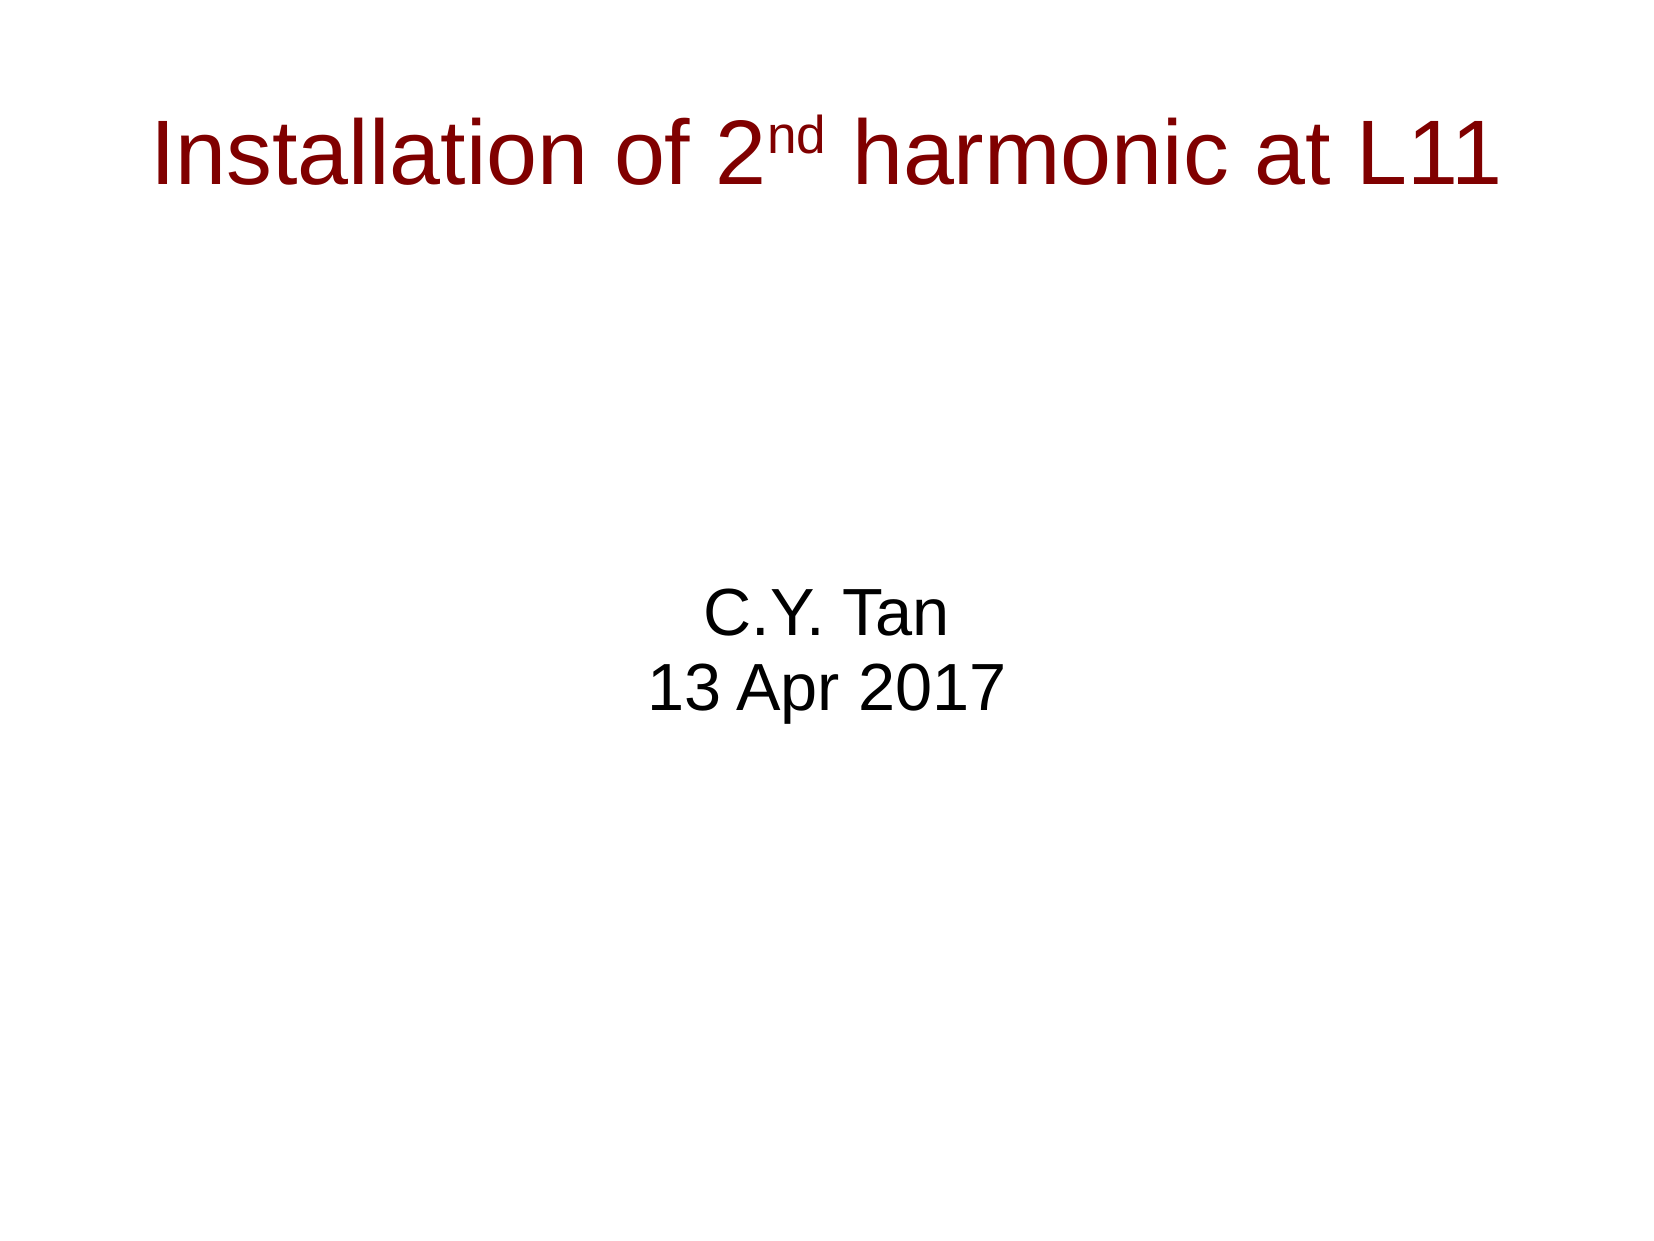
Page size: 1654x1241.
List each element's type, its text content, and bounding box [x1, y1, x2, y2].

title Installation of 2nd harmonic at L11 [82, 49, 1571, 257]
subtitle C.Y. Tan 13 Apr 2017 [82, 290, 1571, 1010]
